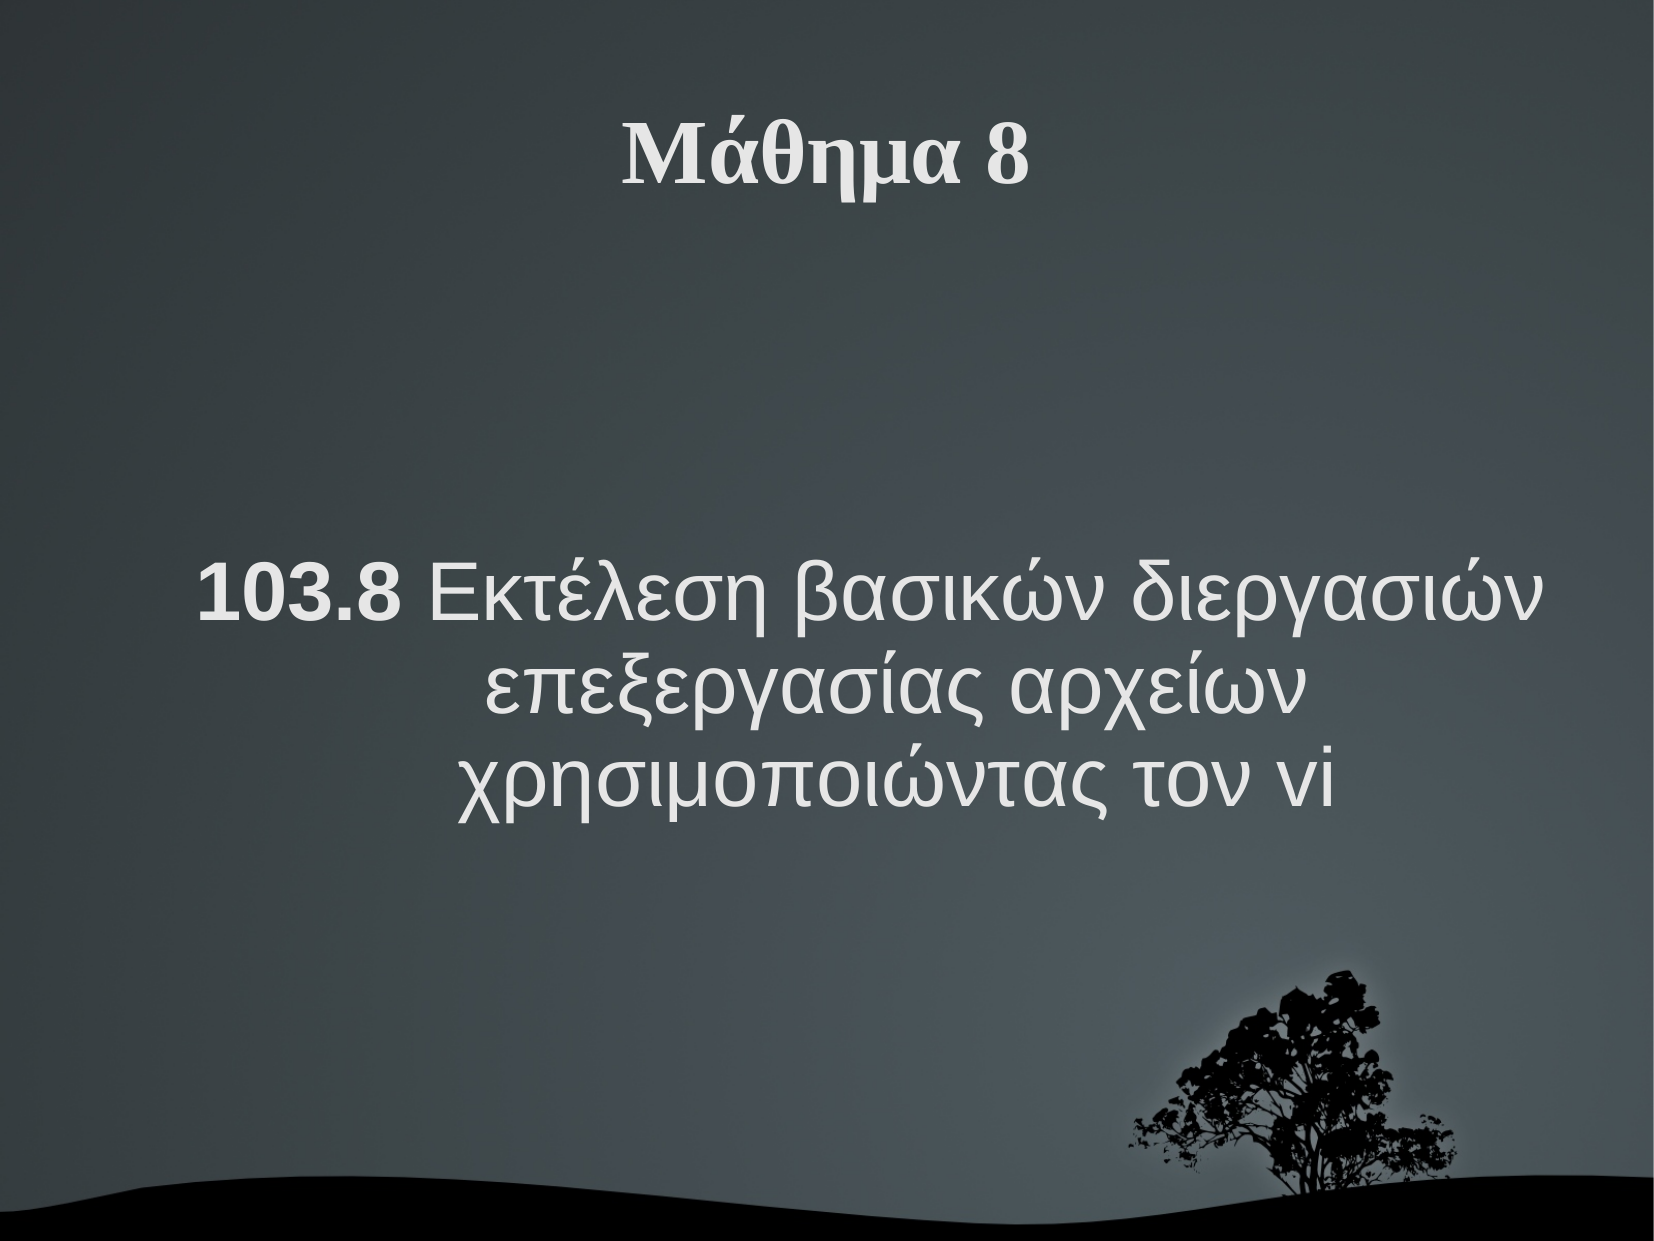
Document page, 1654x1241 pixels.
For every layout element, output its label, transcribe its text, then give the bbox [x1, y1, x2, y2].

title Μάθημα 8 [82, 49, 1571, 257]
list 103.8 Εκτέλεση βασικών διεργασιών επεξεργασίας αρχείων χρησιμοποιώντας τον vi [82, 290, 1571, 1109]
picture [0, 0, 1654, 1241]
